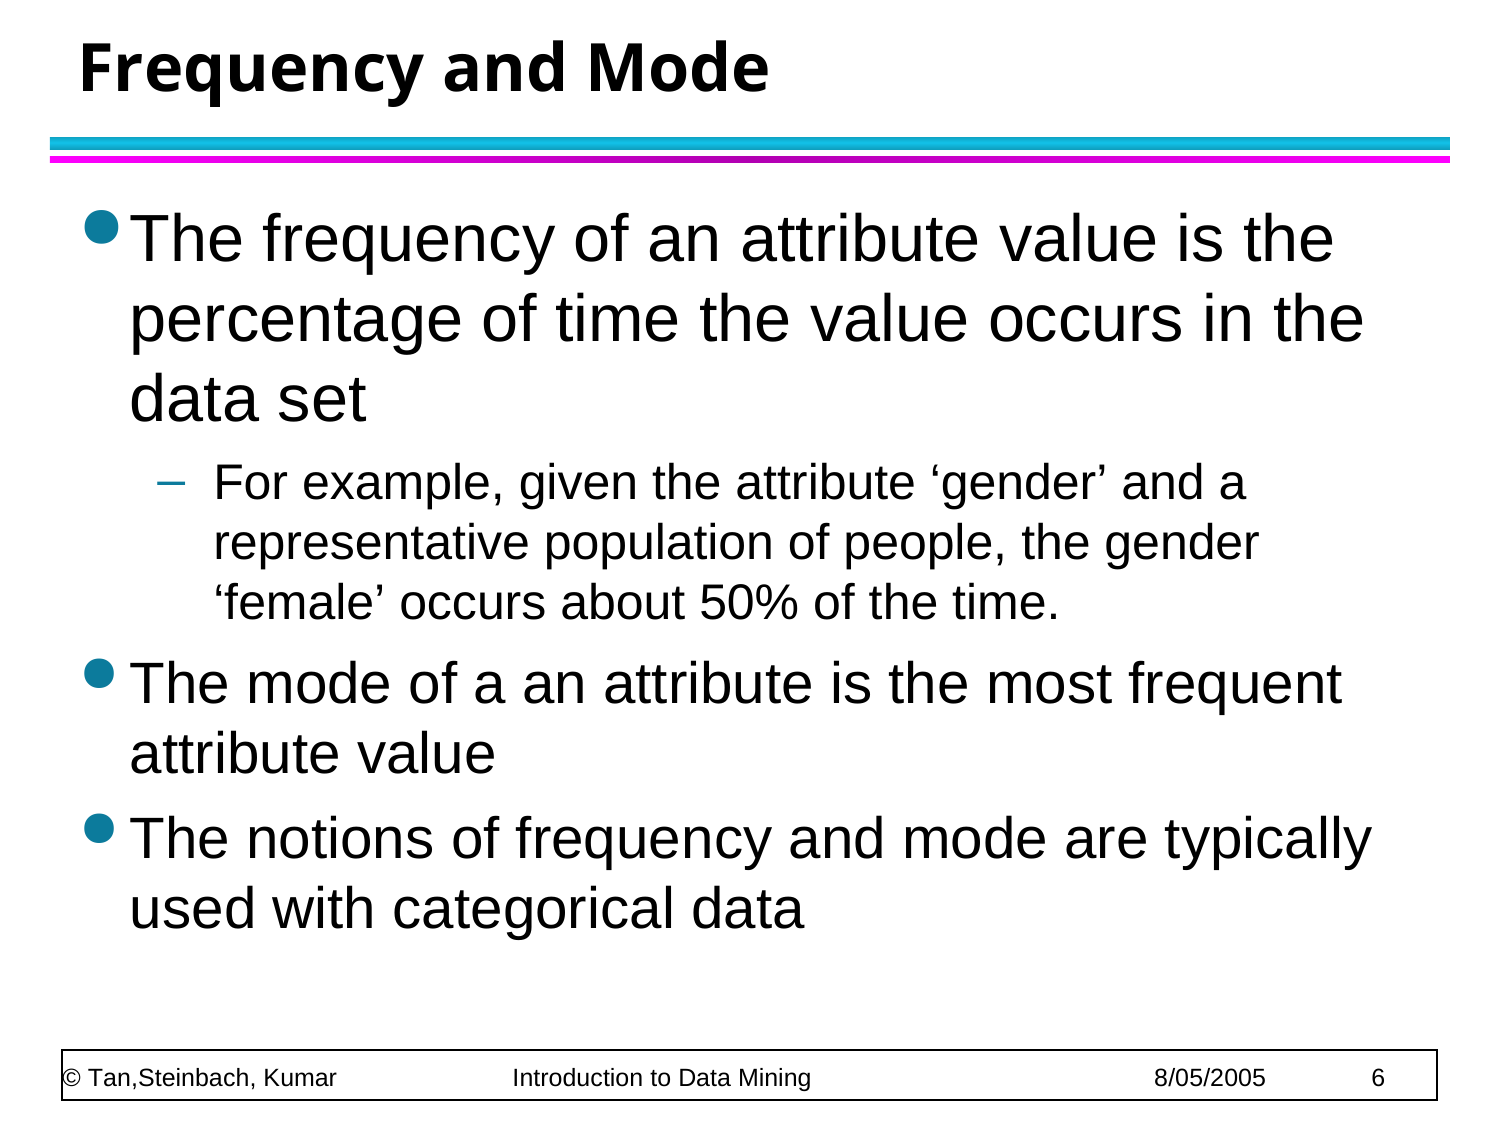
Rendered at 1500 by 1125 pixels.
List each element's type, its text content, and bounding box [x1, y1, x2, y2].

title Frequency and Mode [62, 22, 1421, 113]
list The frequency of an attribute value is the percentage of time the value occurs in the data set For example, given the attribute ‘gender’ and a representative population of people, the gender ‘female’ occurs about 50% of the time. The mode of a an attribute is the most frequent attribute value The notions of frequency and mode are typically used with categorical data [67, 187, 1450, 1038]
